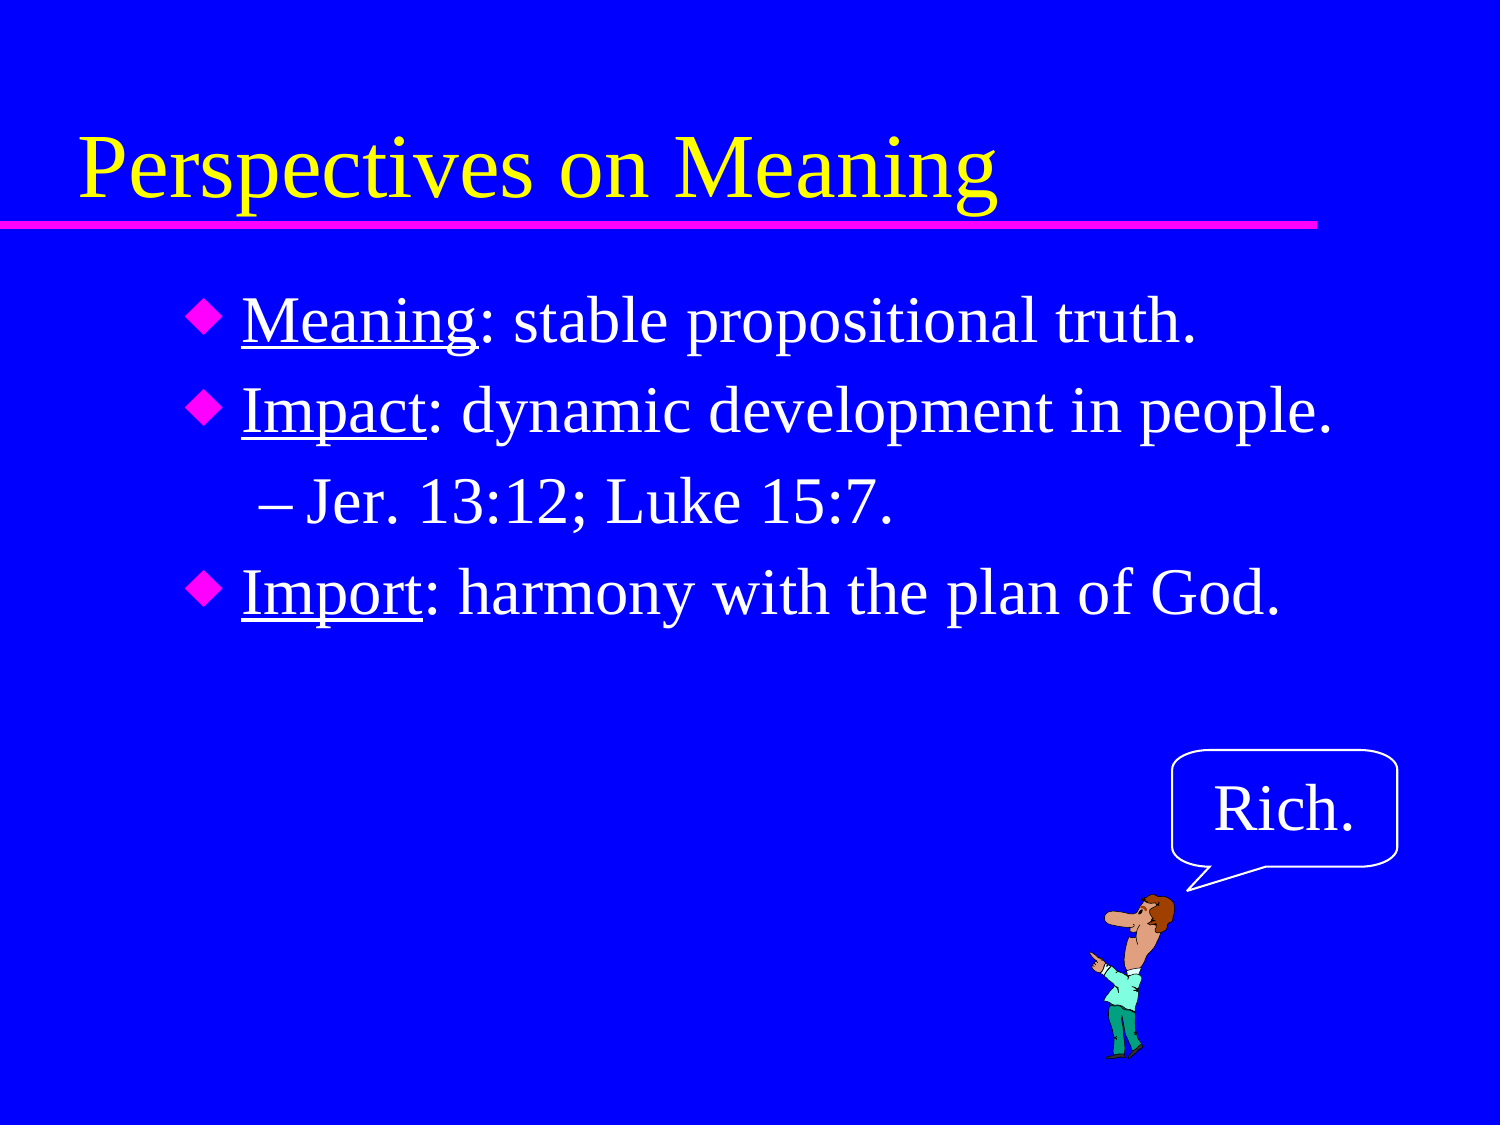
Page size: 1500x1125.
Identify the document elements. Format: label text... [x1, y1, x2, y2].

title Perspectives on Meaning [62, 43, 1338, 225]
list Meaning: stable propositional truth. Impact: dynamic development in people. Jer. 13:12; Luke 15:7. Import: harmony with the plan of God. [169, 275, 1438, 951]
text_box Rich. [1172, 750, 1398, 891]
chart [1089, 893, 1176, 1060]
